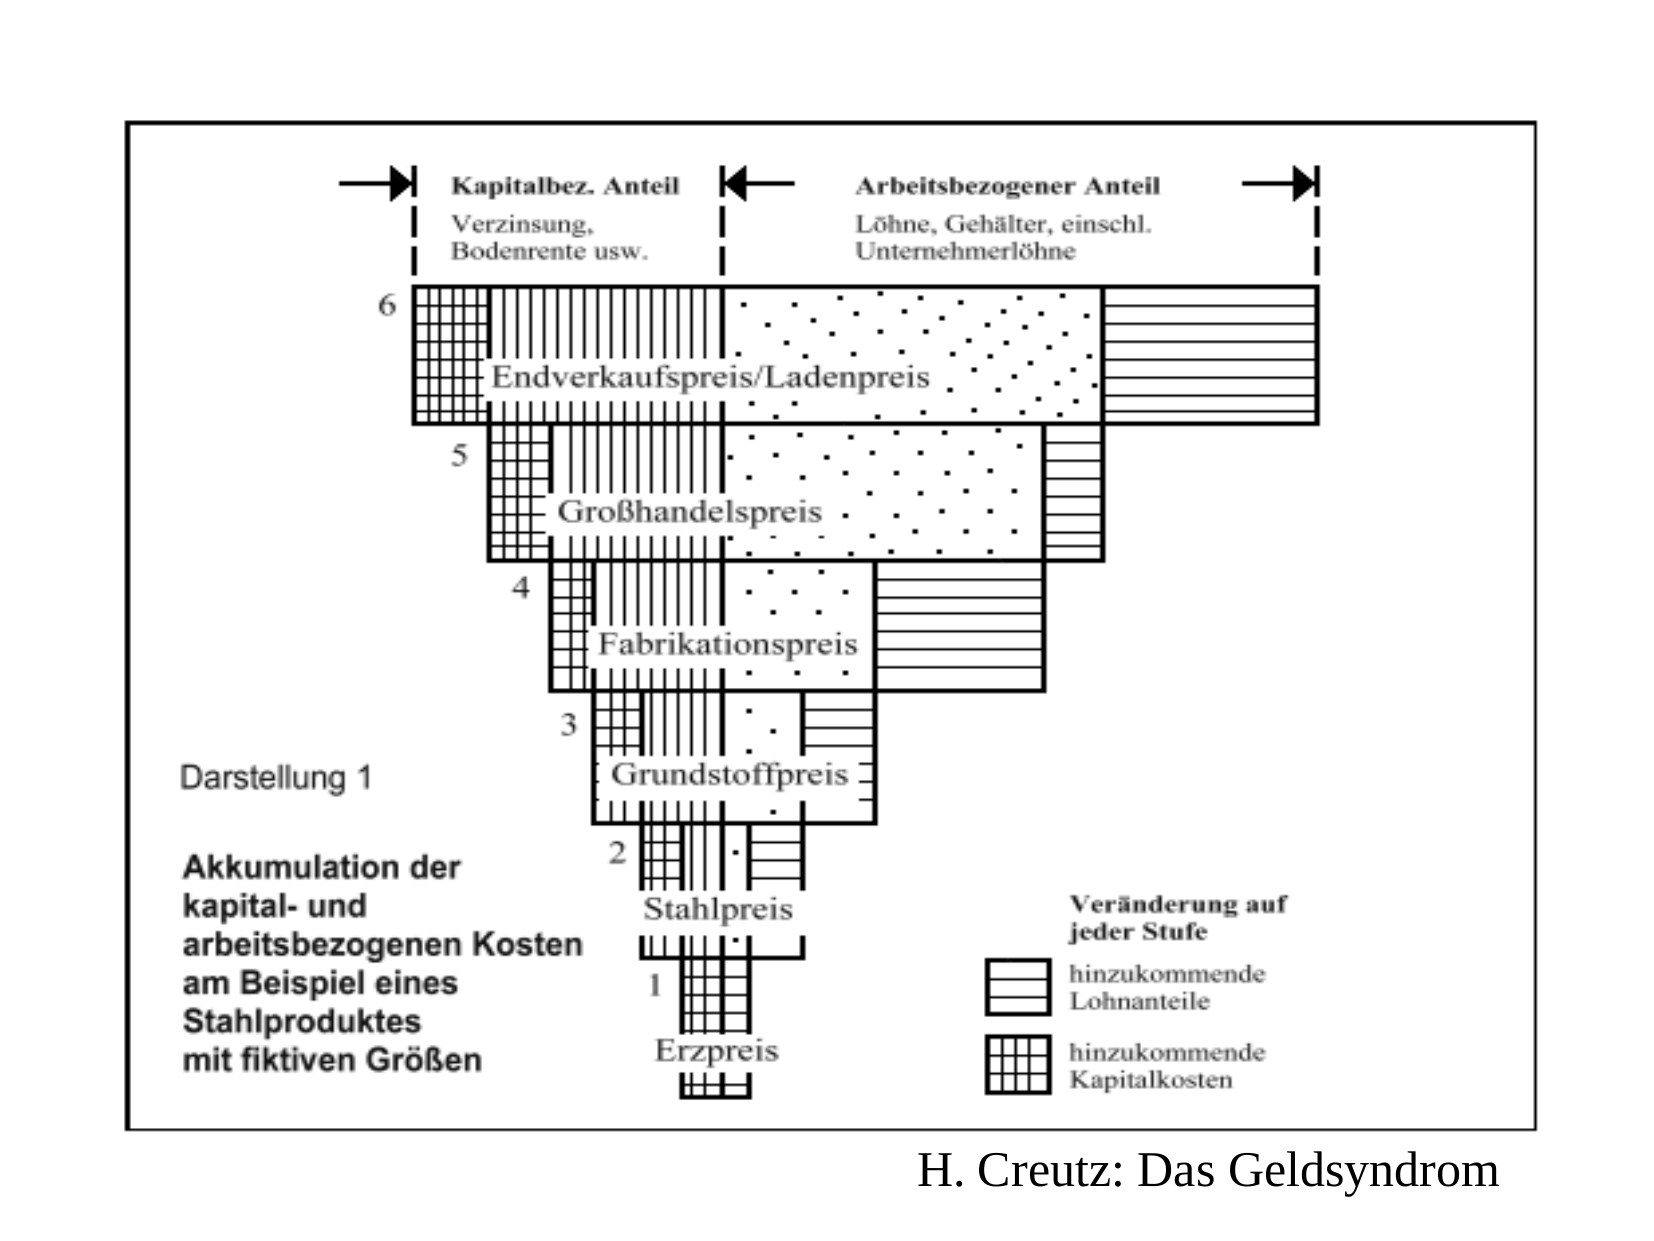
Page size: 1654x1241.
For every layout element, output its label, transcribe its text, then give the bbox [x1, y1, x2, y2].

picture [123, 119, 1543, 1136]
text_box H. Creutz: Das Geldsyndrom [902, 1134, 1572, 1206]
